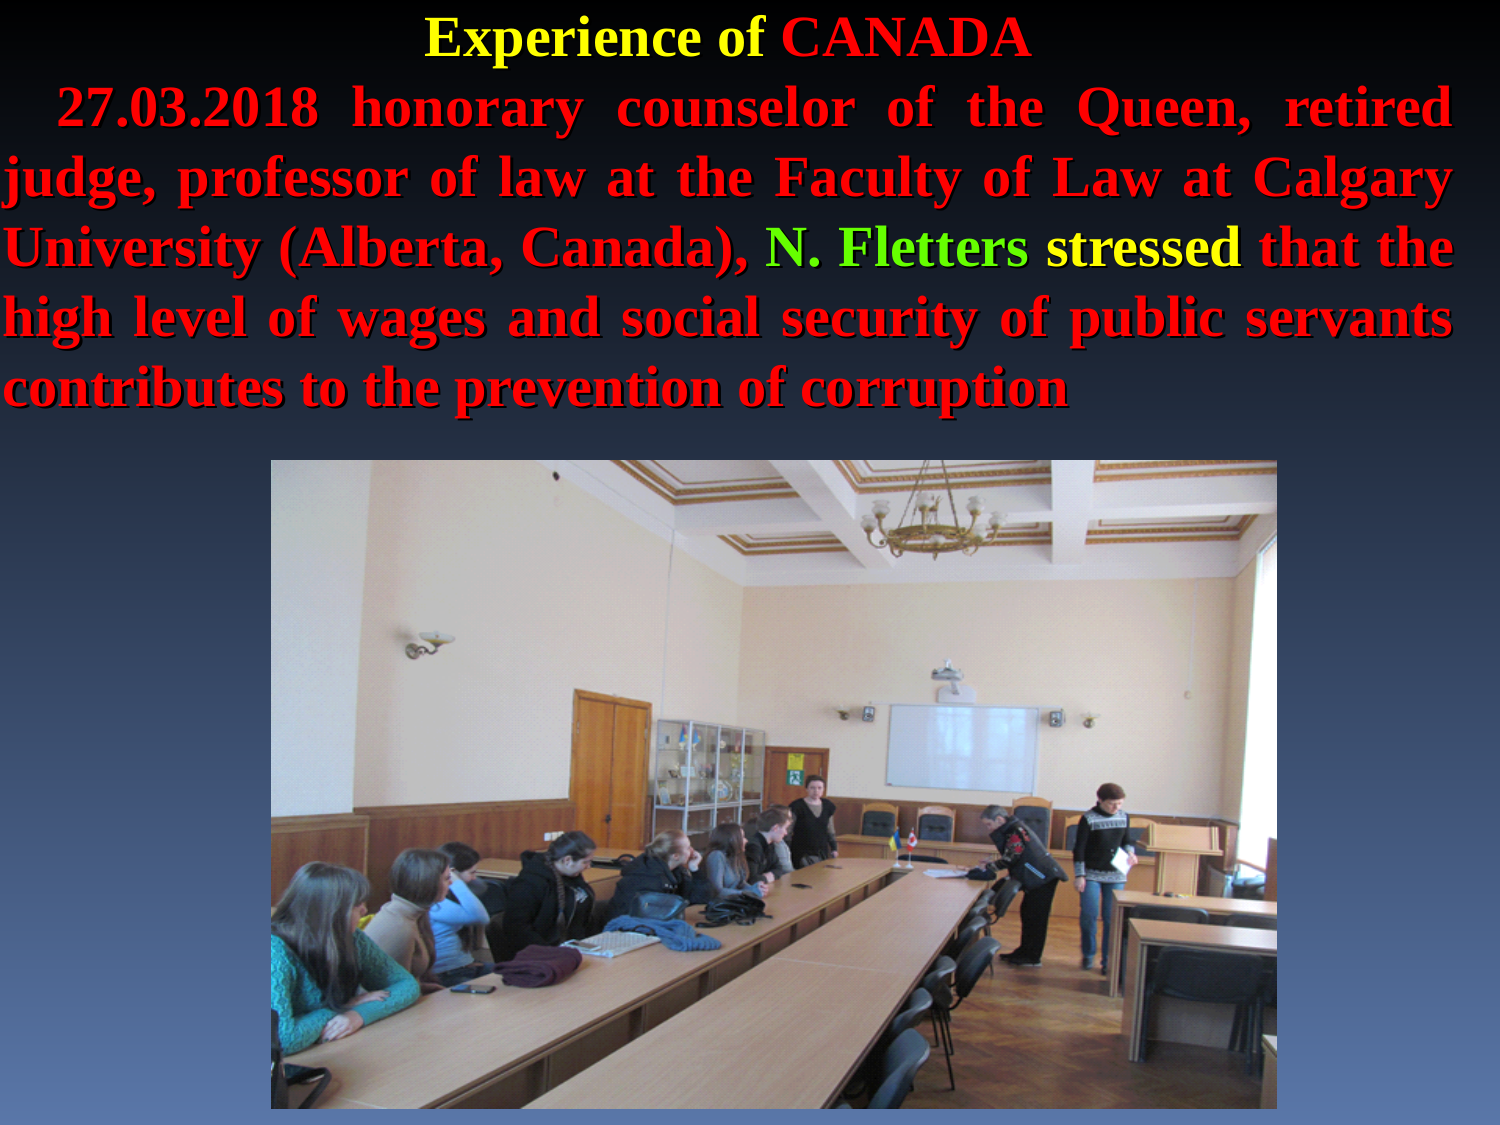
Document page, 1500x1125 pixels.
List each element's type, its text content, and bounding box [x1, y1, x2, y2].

picture [271, 460, 1277, 1109]
text_box Experience of CANADA 27.03.2018 honorary counselor of the Queen, retired judge, professor of law at the Faculty of Law at Calgary University (Alberta, Canada), N. Fletters stressed that the high level of wages and social security of public servants contributes to the prevention of corruption [0, 0, 1489, 426]
